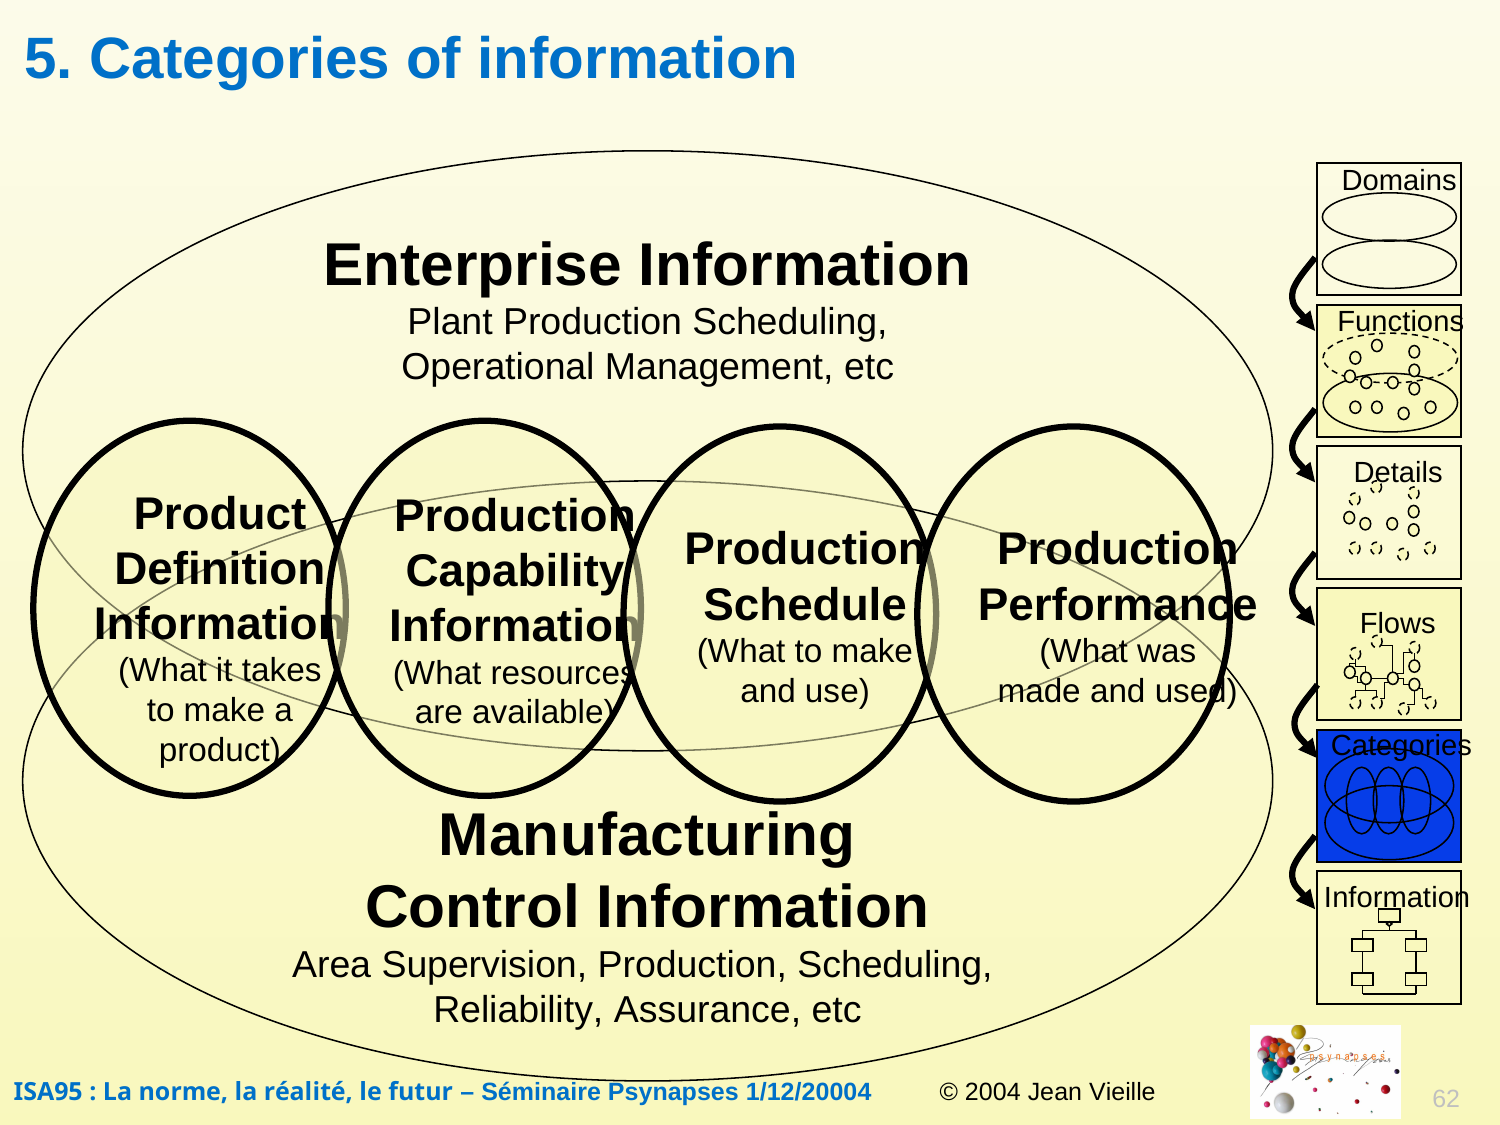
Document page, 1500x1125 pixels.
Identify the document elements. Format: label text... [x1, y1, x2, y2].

text_box Enterprise Information Plant Production Scheduling, Operational Management, etc [22, 150, 1273, 554]
text_box Production Performance (What was made and used) [917, 426, 1230, 802]
text_box [1408, 523, 1420, 537]
text_box [1351, 972, 1374, 986]
text_box [1395, 768, 1409, 779]
text_box [1317, 768, 1462, 863]
text_box Domains [1328, 154, 1471, 203]
text_box [1348, 769, 1374, 793]
text_box [1326, 768, 1355, 802]
text_box [1336, 798, 1346, 811]
text_box [1422, 768, 1452, 802]
text_box Information [1310, 871, 1484, 921]
text_box [1397, 548, 1409, 561]
text_box [1368, 768, 1382, 779]
text_box [1408, 496, 1419, 500]
text_box [1349, 496, 1361, 506]
title 5. Categories of information [9, 12, 1476, 151]
text_box [1317, 588, 1462, 719]
text_box [1386, 517, 1398, 530]
text_box Functions [1324, 295, 1479, 345]
picture [1250, 1025, 1401, 1119]
text_box Manufacturing Control Information Area Supervision, Production, Scheduling, Reliability, Assurance, etc [22, 665, 1273, 1081]
text_box [1351, 938, 1374, 952]
text_box [1408, 505, 1420, 518]
text_box [1431, 797, 1443, 812]
text_box [1377, 787, 1400, 821]
text_box [1348, 788, 1374, 820]
text_box [1349, 542, 1361, 555]
text_box Production Schedule (What to make and use) [623, 426, 927, 802]
text_box [1380, 824, 1397, 832]
text_box [1377, 769, 1400, 785]
text_box Product Definition Information (What it takes to make a product) [33, 420, 337, 796]
text_box [1405, 938, 1427, 952]
text_box [1378, 921, 1400, 927]
text_box [1326, 806, 1452, 858]
text_box [1403, 788, 1429, 820]
text_box [1403, 769, 1429, 792]
text_box [1359, 517, 1371, 530]
text_box Manufacturing Control Information Area Supervision, Production, Scheduling, Reliability, Assurance, etc [601, 480, 668, 546]
text_box [1406, 817, 1427, 832]
text_box Details [1340, 447, 1457, 496]
text_box Flows [1346, 598, 1450, 647]
text_box [1350, 817, 1371, 832]
text_box [1370, 542, 1382, 555]
text_box Categories [1317, 719, 1487, 768]
text_box [1317, 304, 1462, 437]
text_box Production Capability Information (What resources are available) [328, 420, 633, 796]
text_box [1405, 972, 1427, 986]
text_box [1343, 511, 1355, 524]
text_box [1424, 542, 1436, 555]
